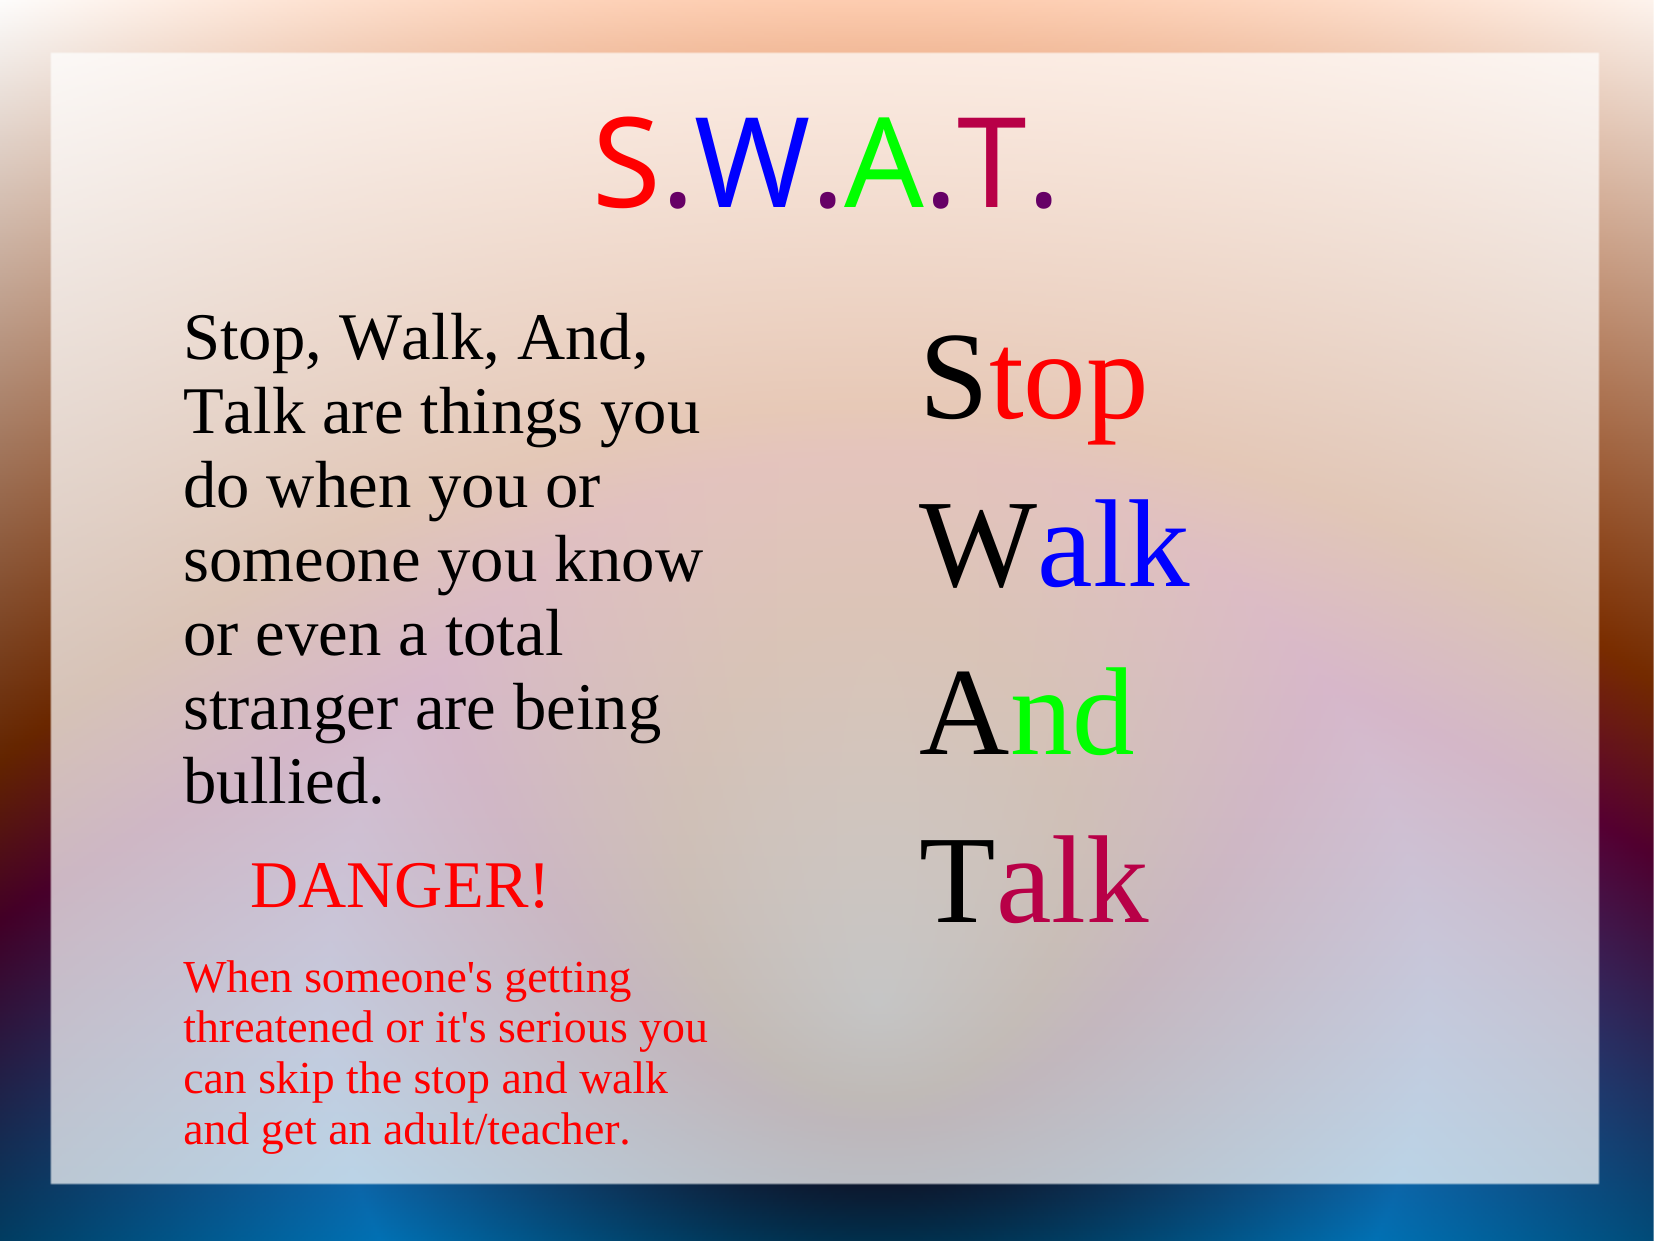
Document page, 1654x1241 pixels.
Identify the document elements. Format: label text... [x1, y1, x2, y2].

list Stop Walk And Talk [848, 306, 1576, 1126]
title S.W.A.T. [82, 55, 1571, 263]
picture [0, 0, 1654, 1241]
list Stop, Walk, And, Talk are things you do when you or someone you know or even a total stranger are being bullied. DANGER! When someone's getting threatened or it's serious you can skip the stop and walk and get an adult/teacher. [112, 300, 713, 1163]
